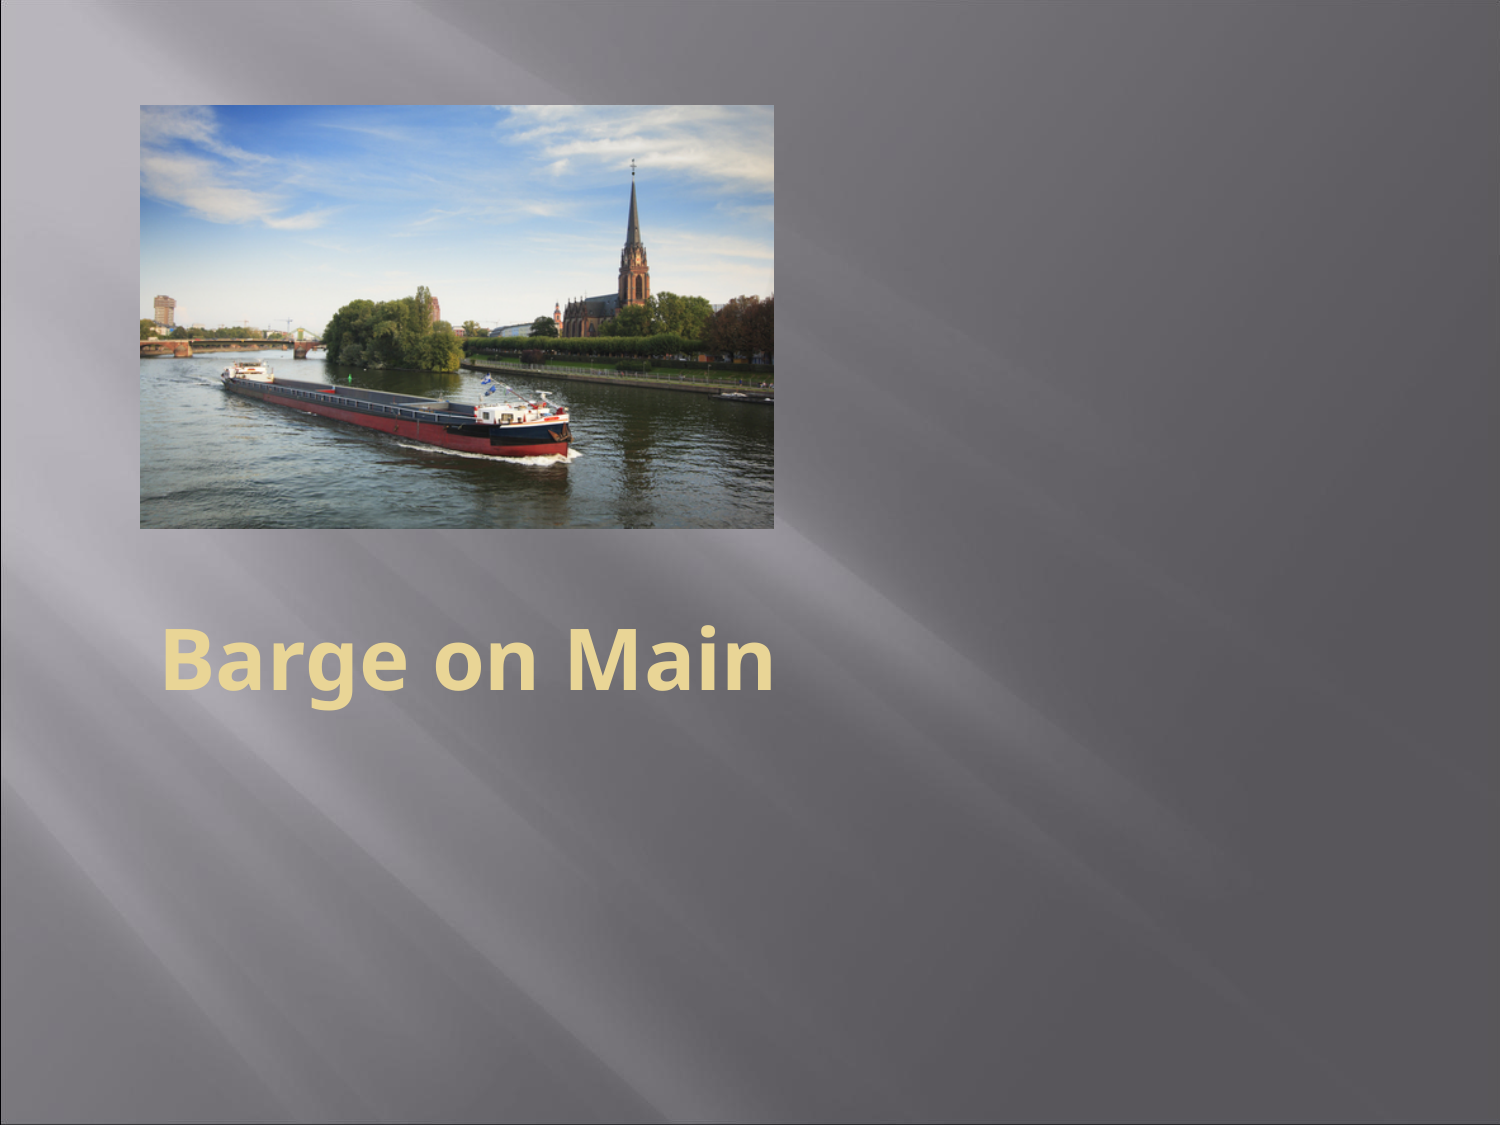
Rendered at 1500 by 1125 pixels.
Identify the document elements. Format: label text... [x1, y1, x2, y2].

picture [0, 0, 1500, 1125]
title Barge on Main [46, 562, 891, 750]
